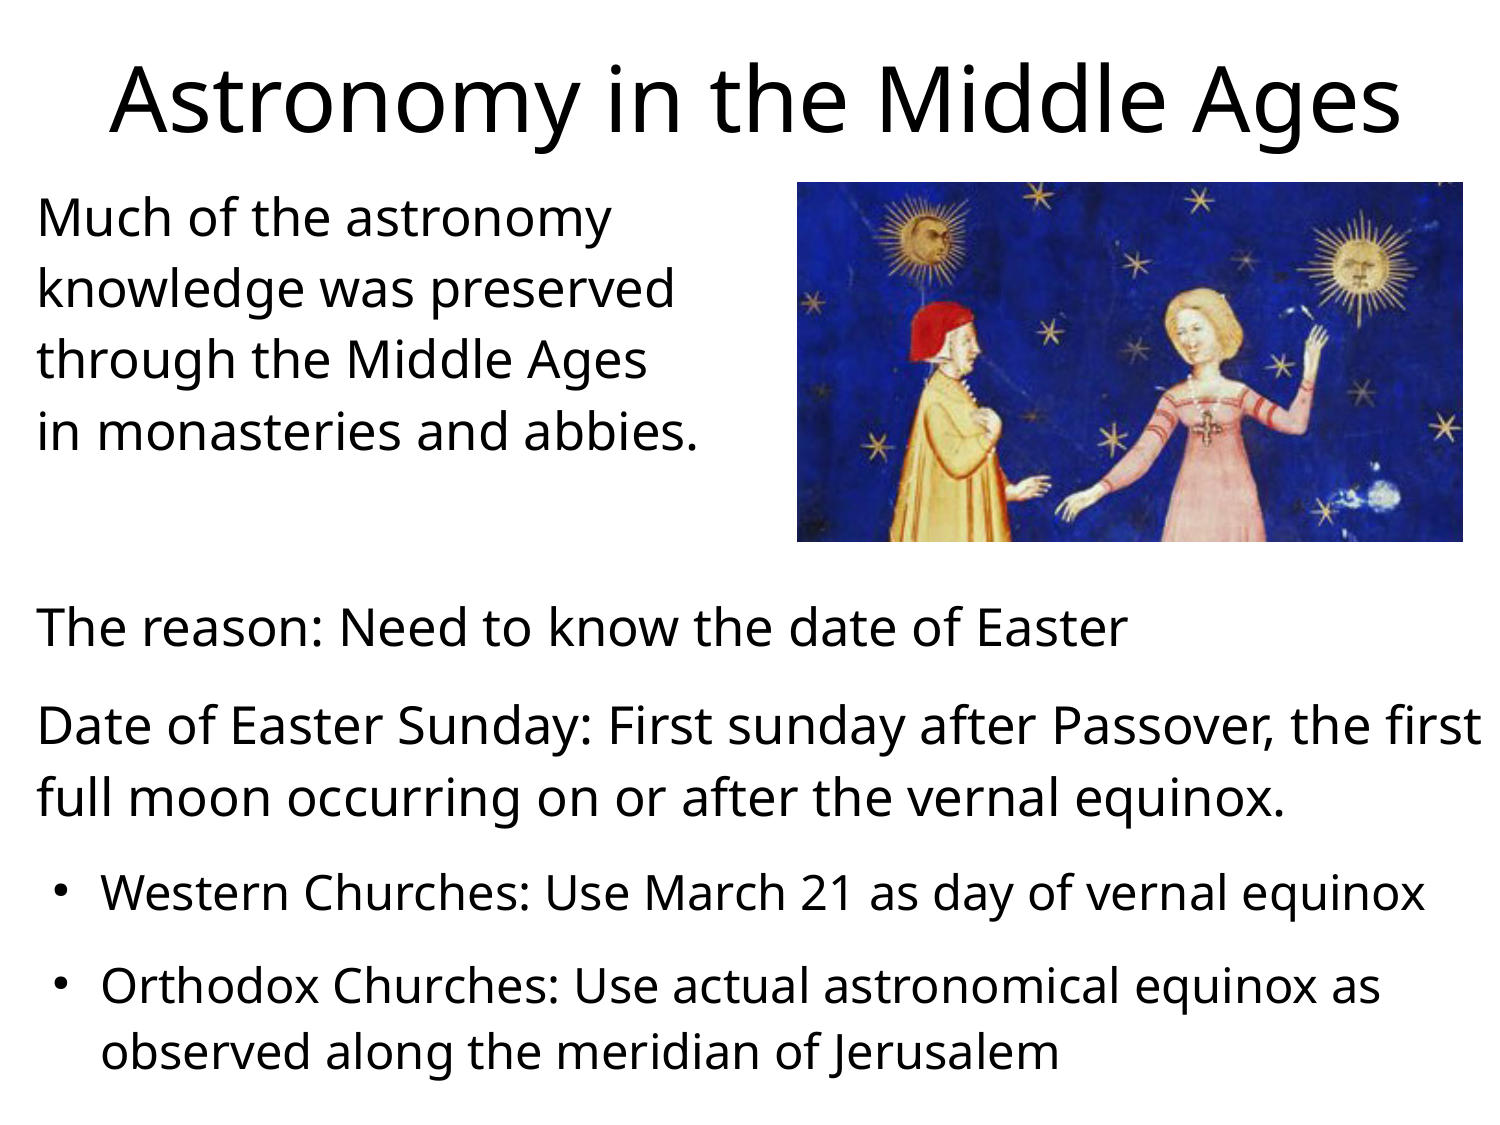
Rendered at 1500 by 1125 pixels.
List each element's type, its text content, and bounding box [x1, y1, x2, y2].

title Astronomy in the Middle Ages [60, 43, 1456, 152]
list Much of the astronomy knowledge was preserved through the Middle Ages in monasteries and abbies. The reason: Need to know the date of Easter Date of Easter Sunday: First sunday after Passover, the first full moon occurring on or after the vernal equinox. Western Churches: Use March 21 as day of vernal equinox Orthodox Churches: Use actual astronomical equinox as observed along the meridian of Jerusalem [36, 179, 1500, 1096]
